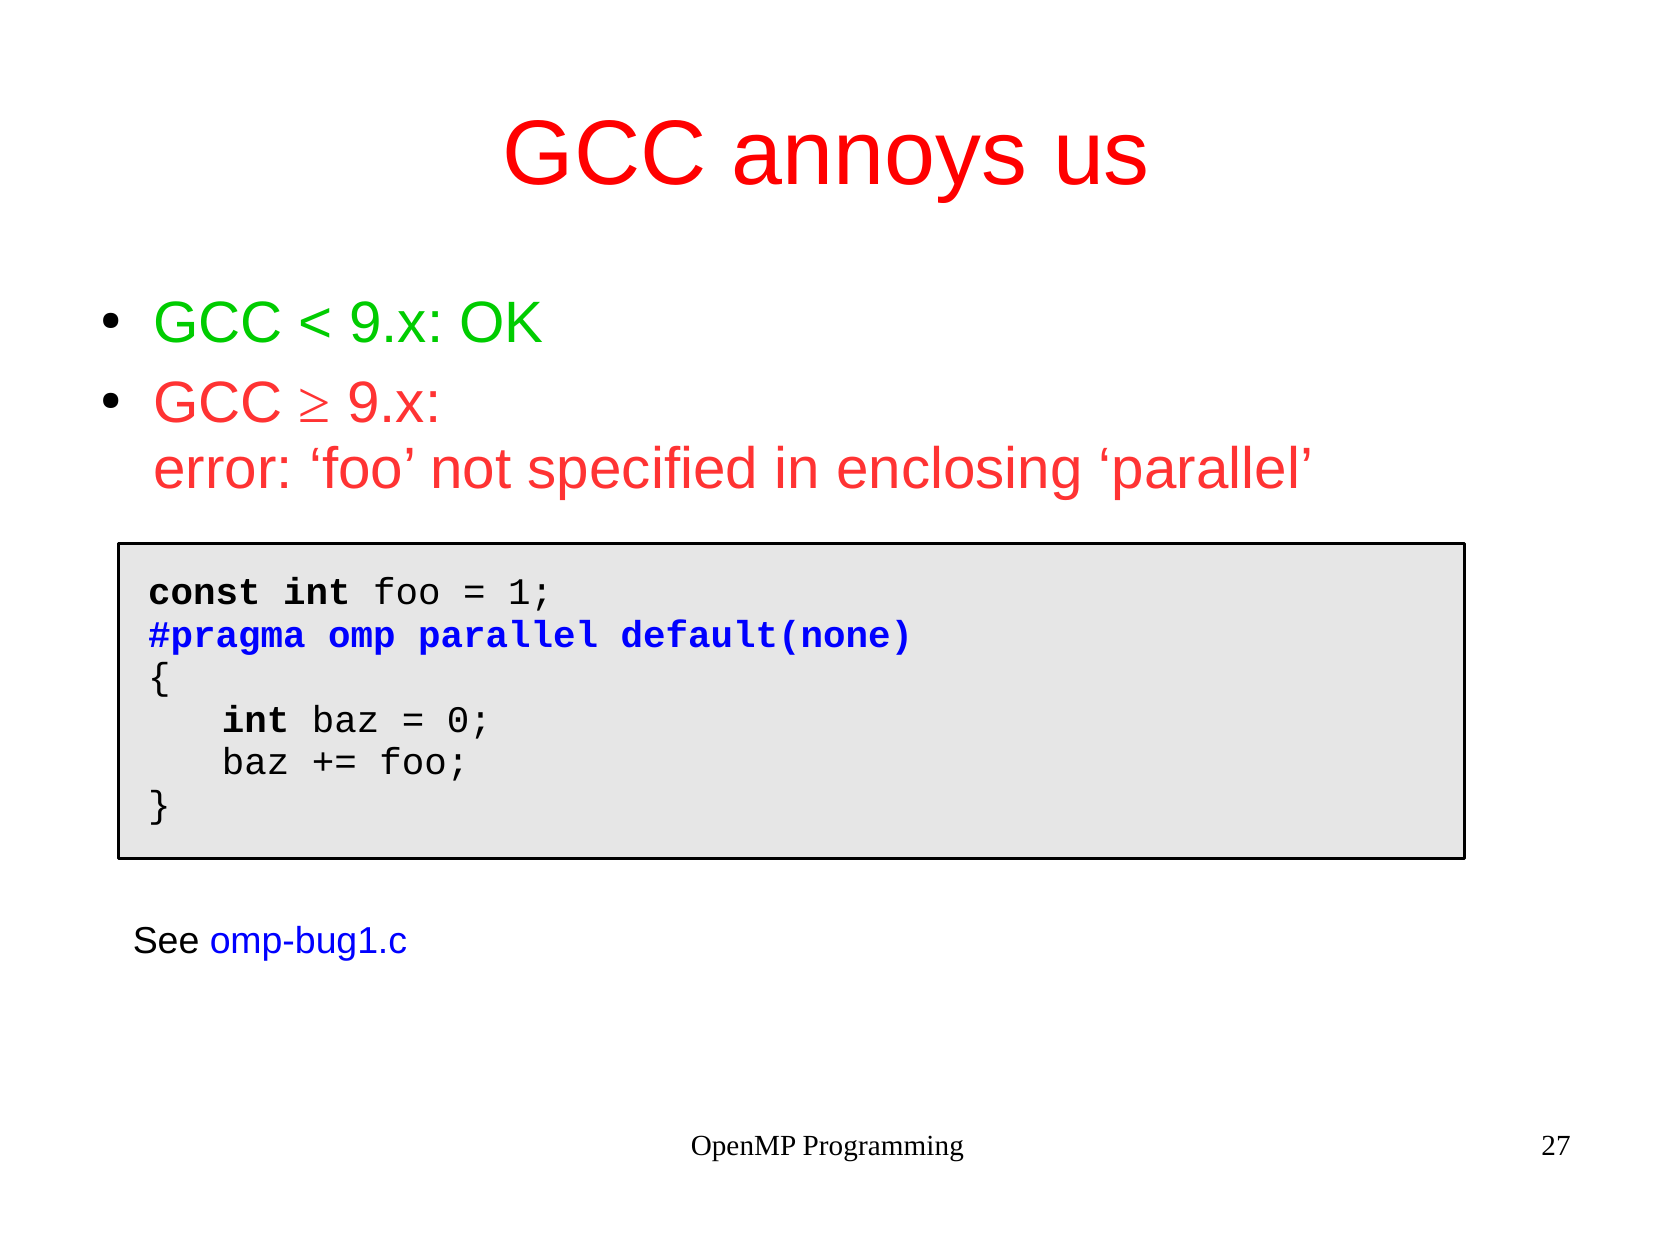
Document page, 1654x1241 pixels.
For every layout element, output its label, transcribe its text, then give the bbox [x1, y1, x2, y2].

text_box See omp-bug1.c [118, 911, 423, 969]
title GCC annoys us [82, 49, 1571, 257]
list GCC < 9.x: OK GCC ≥ 9.x: error: ‘foo’ not specified in enclosing ‘parallel’ [82, 290, 1571, 1109]
